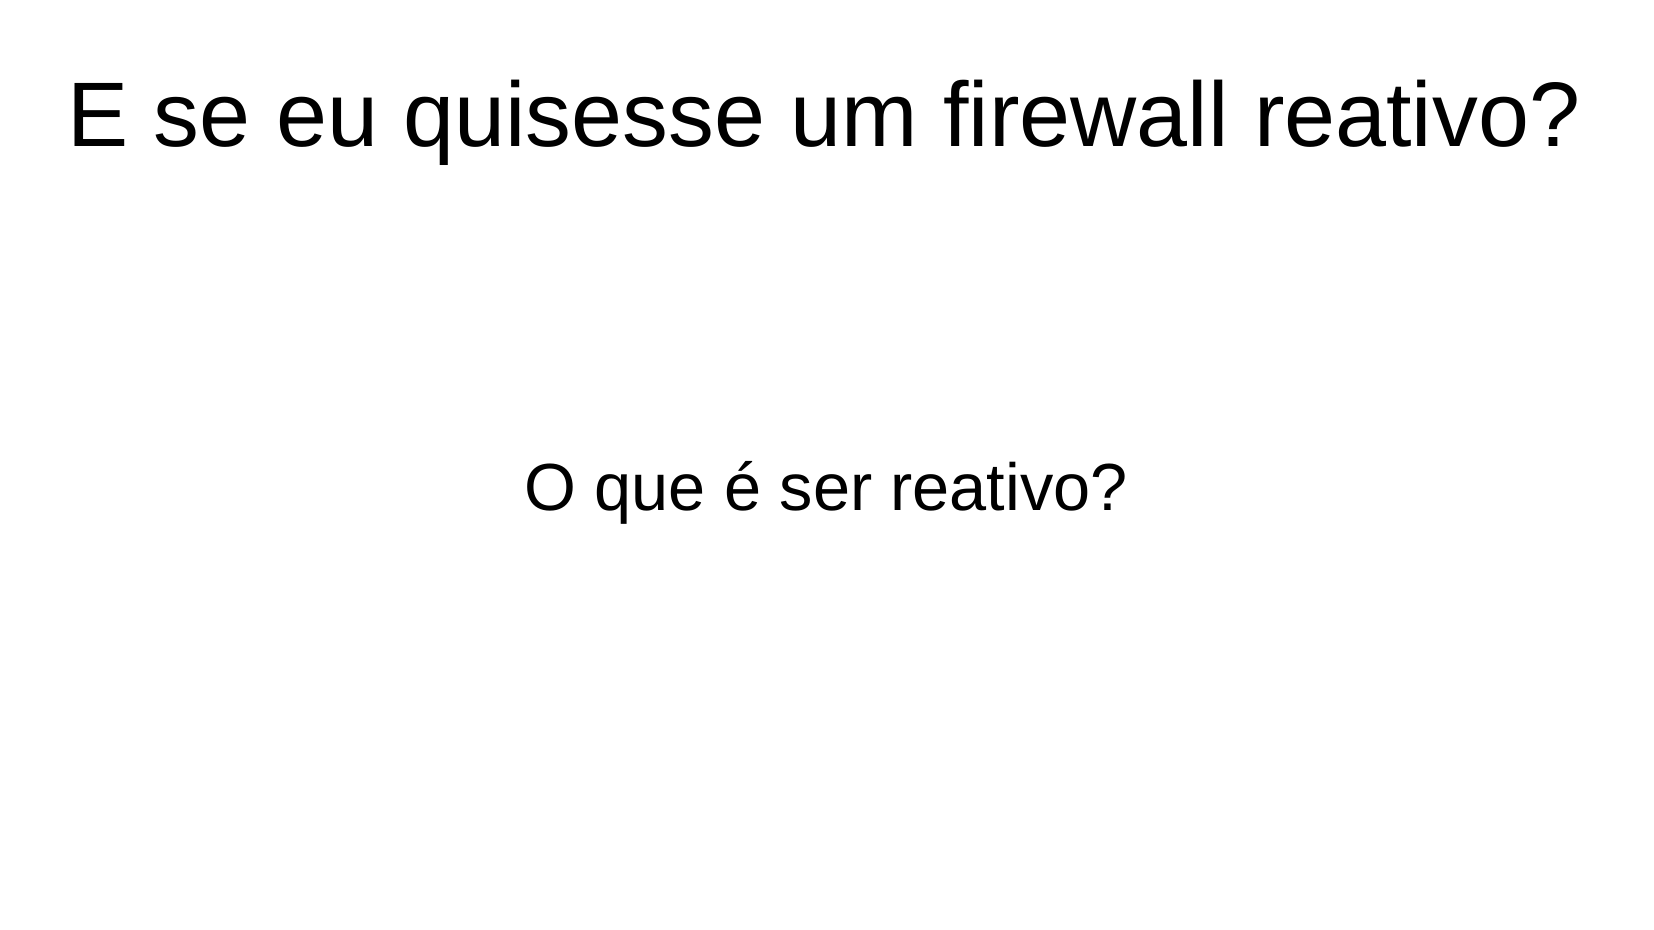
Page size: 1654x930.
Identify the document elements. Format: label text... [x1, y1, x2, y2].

subtitle O que é ser reativo? [82, 217, 1571, 757]
title E se eu quisesse um firewall reativo? [45, 12, 1606, 218]
